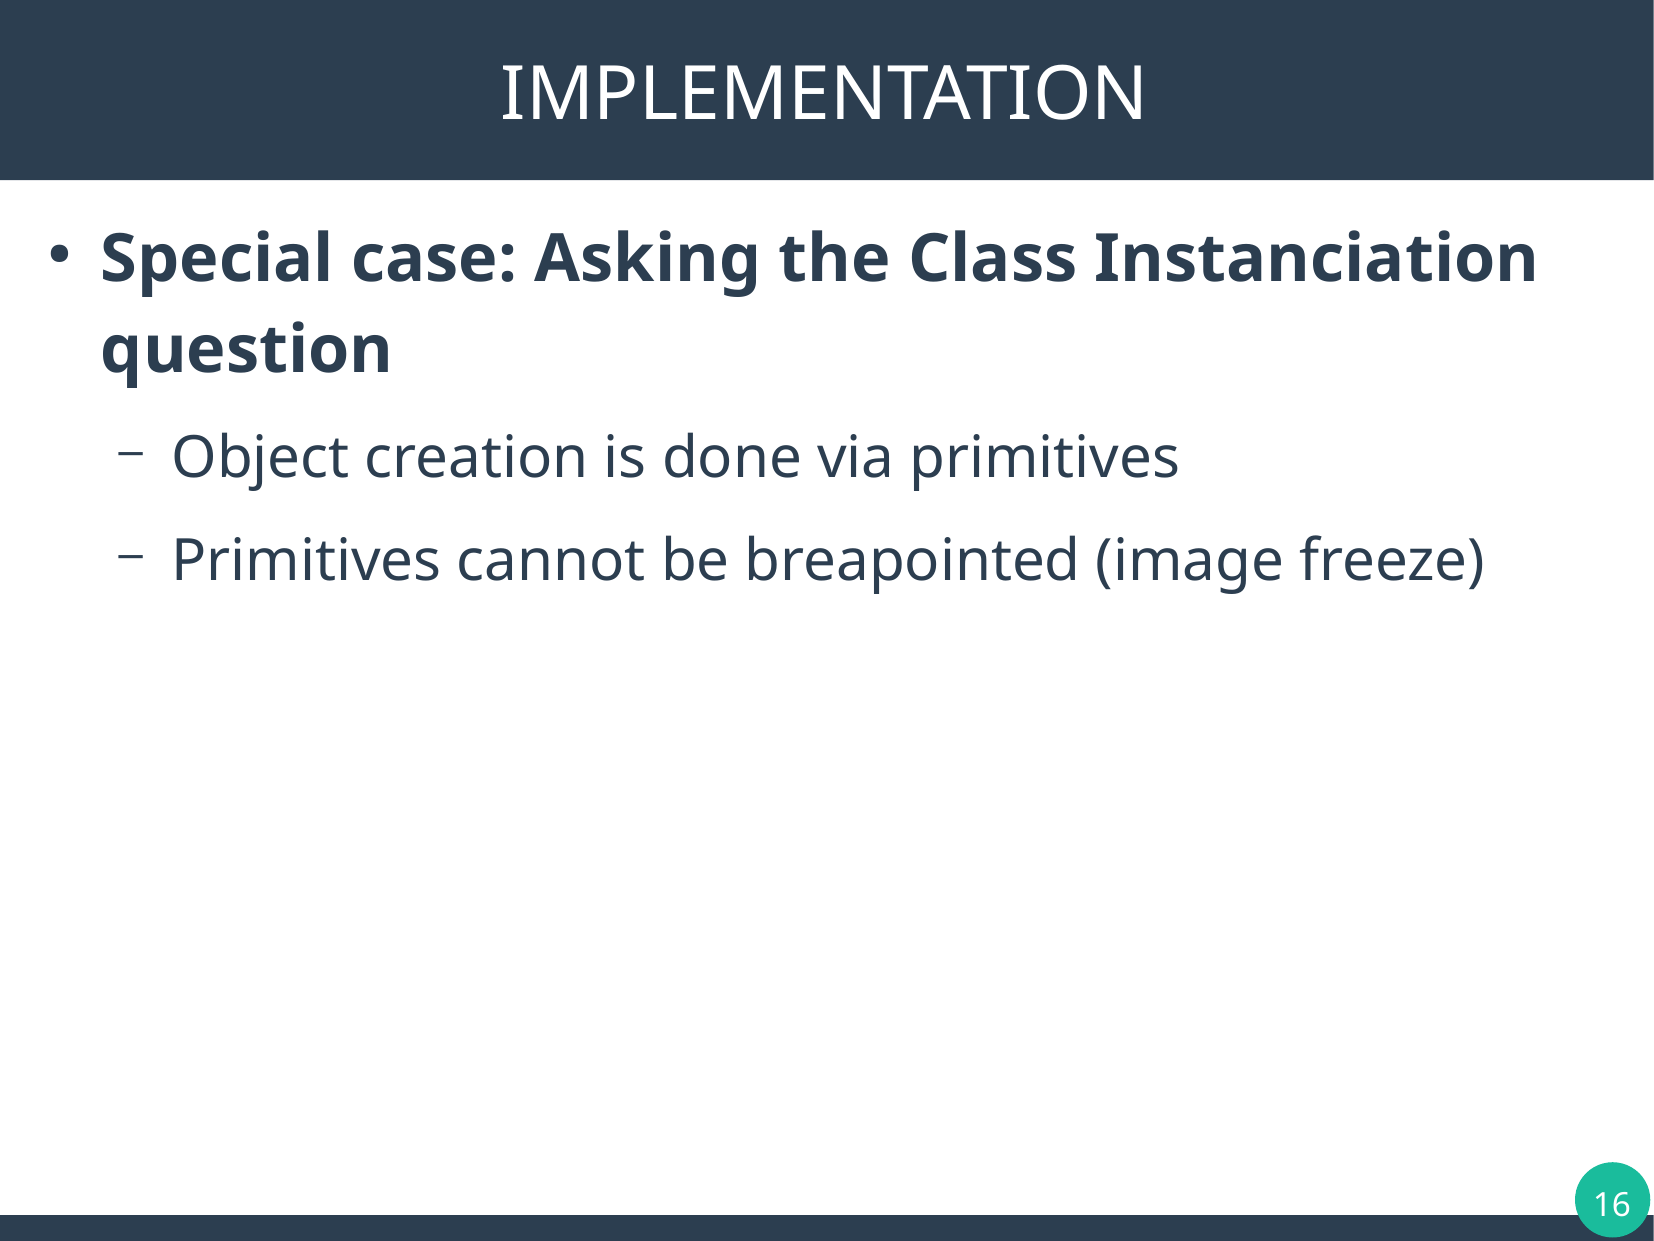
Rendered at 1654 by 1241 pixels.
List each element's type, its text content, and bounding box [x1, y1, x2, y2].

title Implementation [45, 30, 1606, 151]
list Special case: Asking the Class Instanciation question Object creation is done via primitives Primitives cannot be breapointed (image freeze) [30, 210, 1621, 1156]
